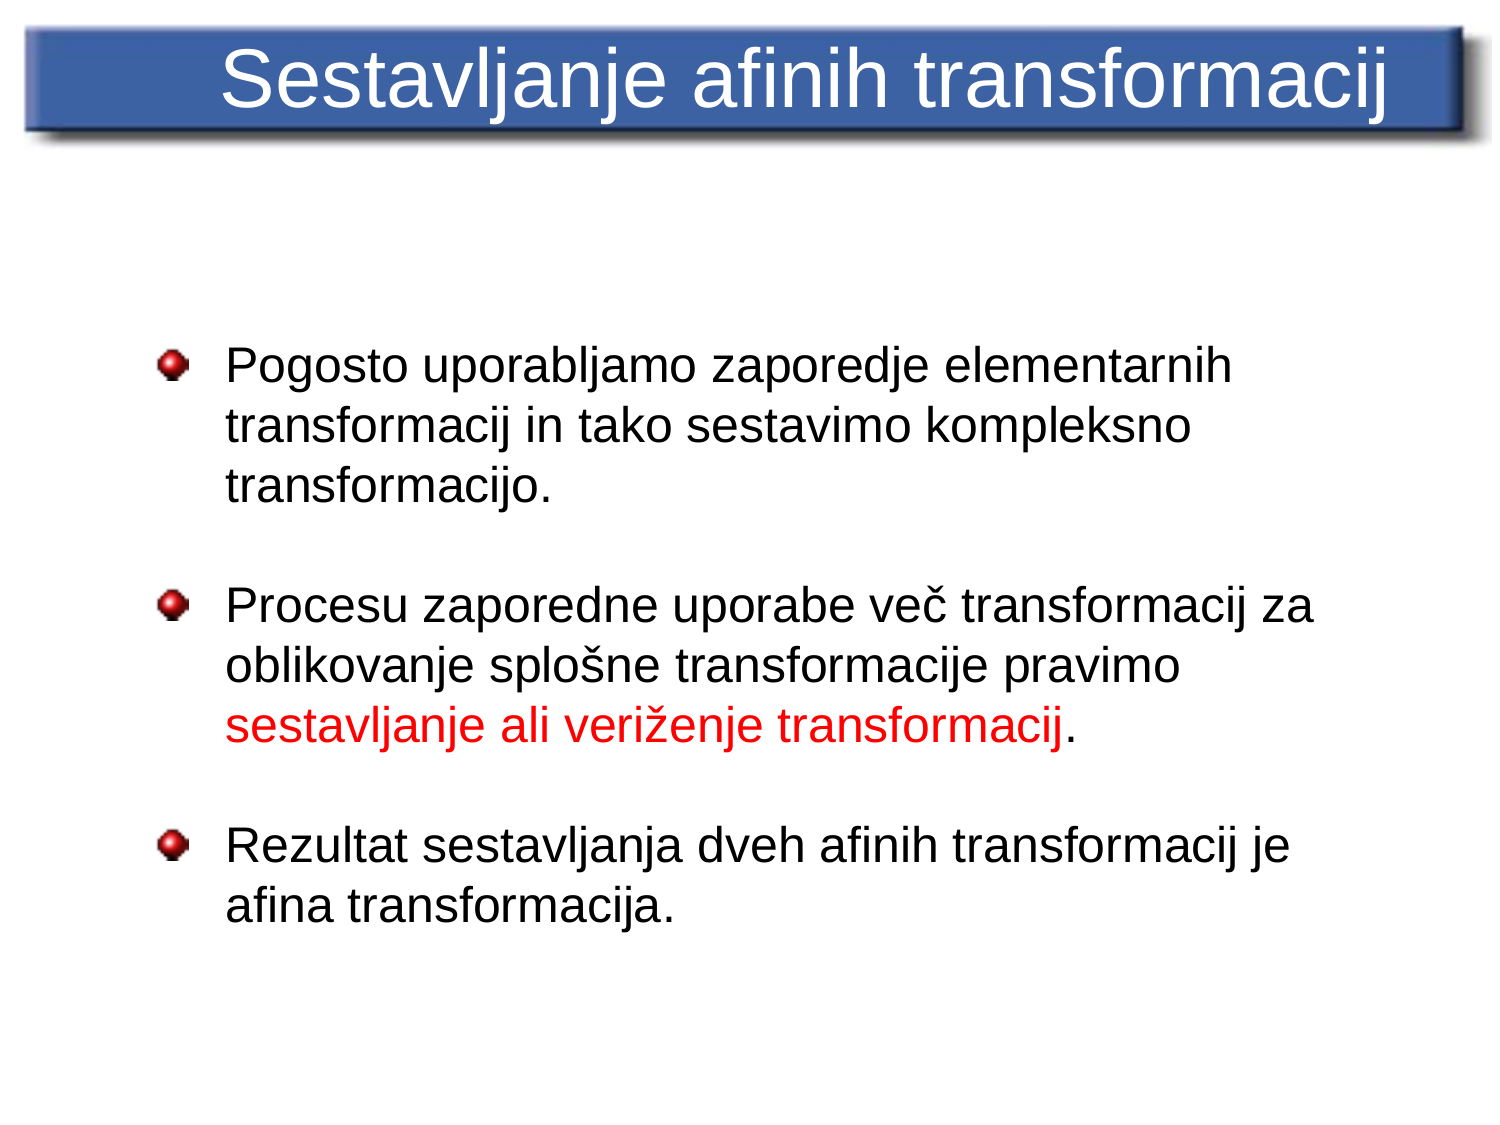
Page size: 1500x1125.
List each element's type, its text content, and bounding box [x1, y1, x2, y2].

title Sestavljanje afinih transformacij [167, 16, 1444, 132]
picture [152, 824, 189, 861]
text_box Pogosto uporabljamo zaporedje elementarnih transformacij in tako sestavimo kompleksno transformacijo. Procesu zaporedne uporabe več transformacij za oblikovanje splošne transformacije pravimo sestavljanje ali veriženje transformacij. Rezultat sestavljanja dveh afinih transformacij je afina transformacija. [137, 324, 1353, 941]
picture [23, 23, 1492, 151]
picture [152, 344, 189, 381]
picture [152, 584, 189, 621]
